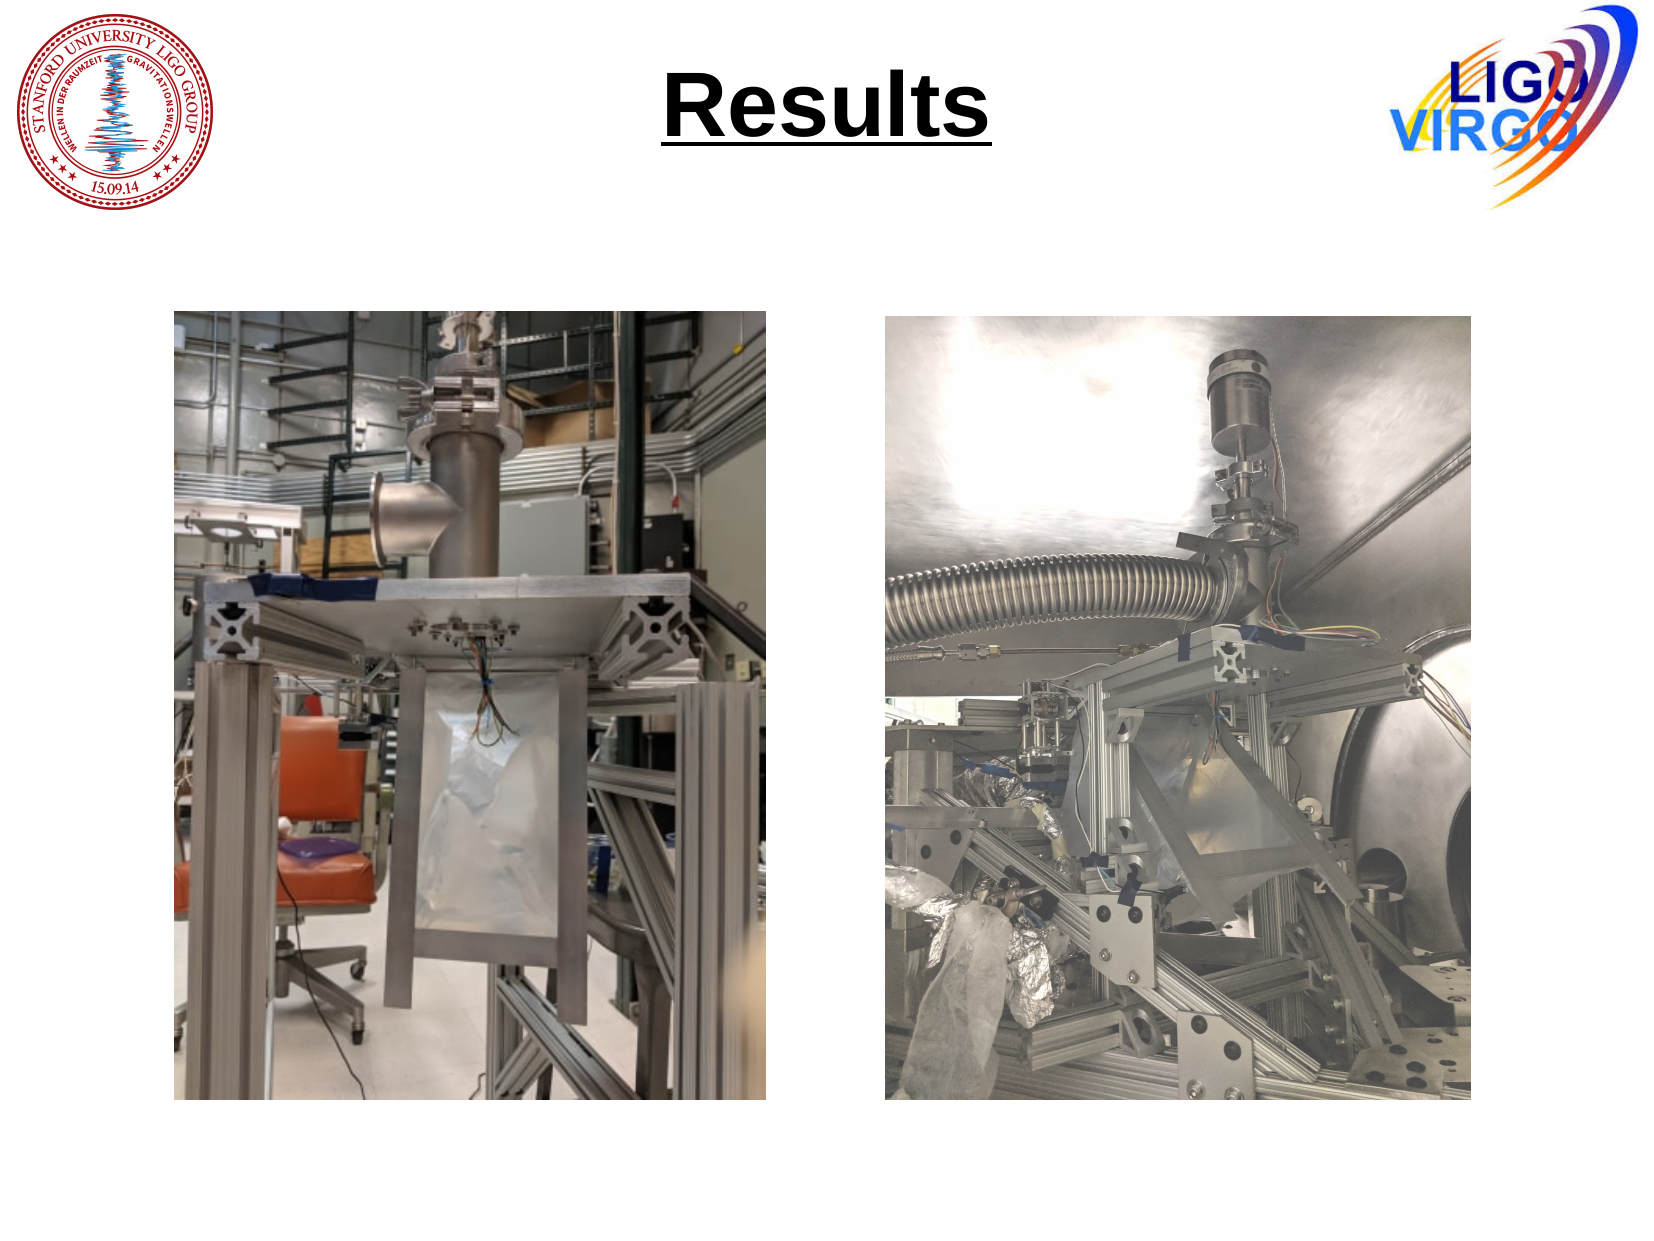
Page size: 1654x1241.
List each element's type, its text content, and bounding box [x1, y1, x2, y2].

text_box Results [82, 0, 1571, 204]
picture [17, 14, 213, 210]
picture [885, 316, 1471, 1100]
picture [1372, 0, 1654, 210]
picture [174, 311, 766, 1100]
